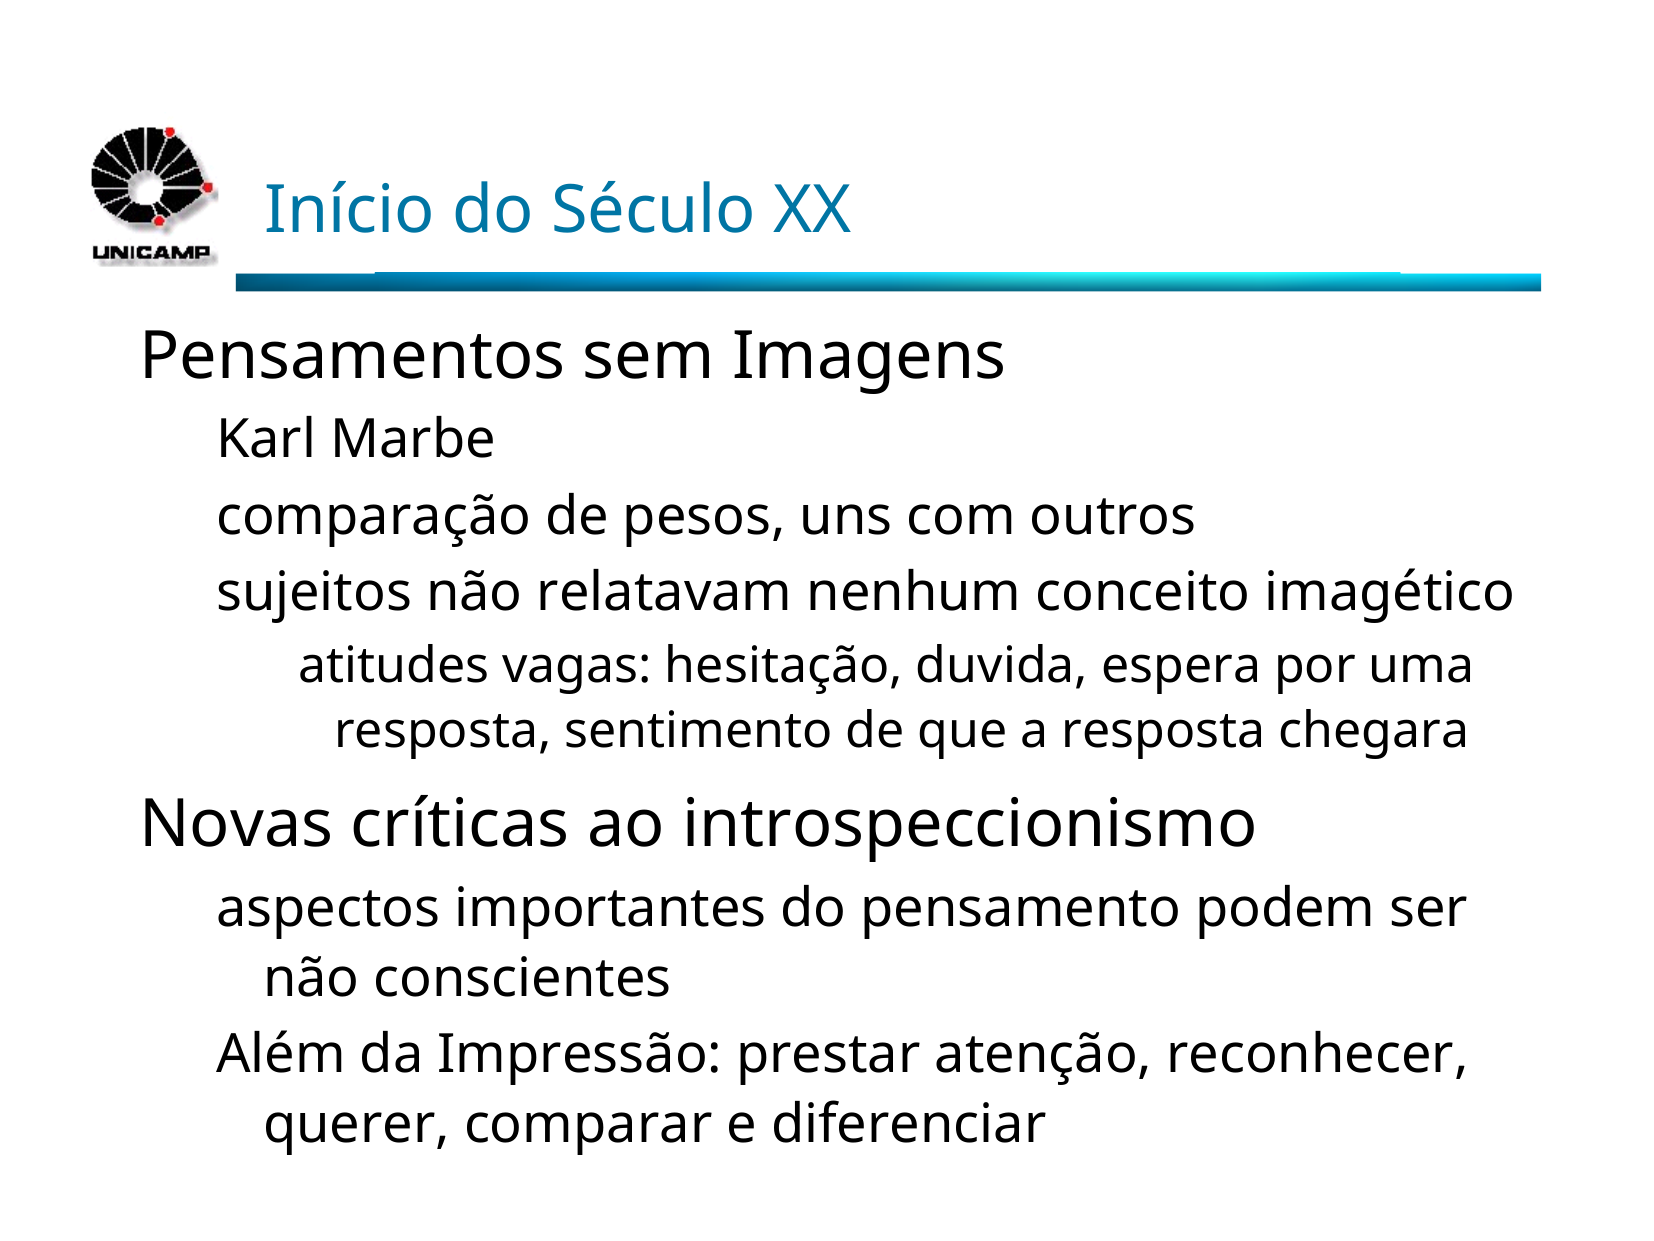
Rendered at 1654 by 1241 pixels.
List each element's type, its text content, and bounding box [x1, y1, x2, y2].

picture [125, 272, 1654, 295]
title Início do Século XX [264, 42, 1534, 250]
list Pensamentos sem Imagens Karl Marbe comparação de pesos, uns com outros sujeitos não relatavam nenhum conceito imagético atitudes vagas: hesitação, duvida, espera por uma resposta, sentimento de que a resposta chegara Novas críticas ao introspeccionismo aspectos importantes do pensamento podem ser não conscientes Além da Impressão: prestar atenção, reconhecer, querer, comparar e diferenciar [121, 309, 1534, 1182]
